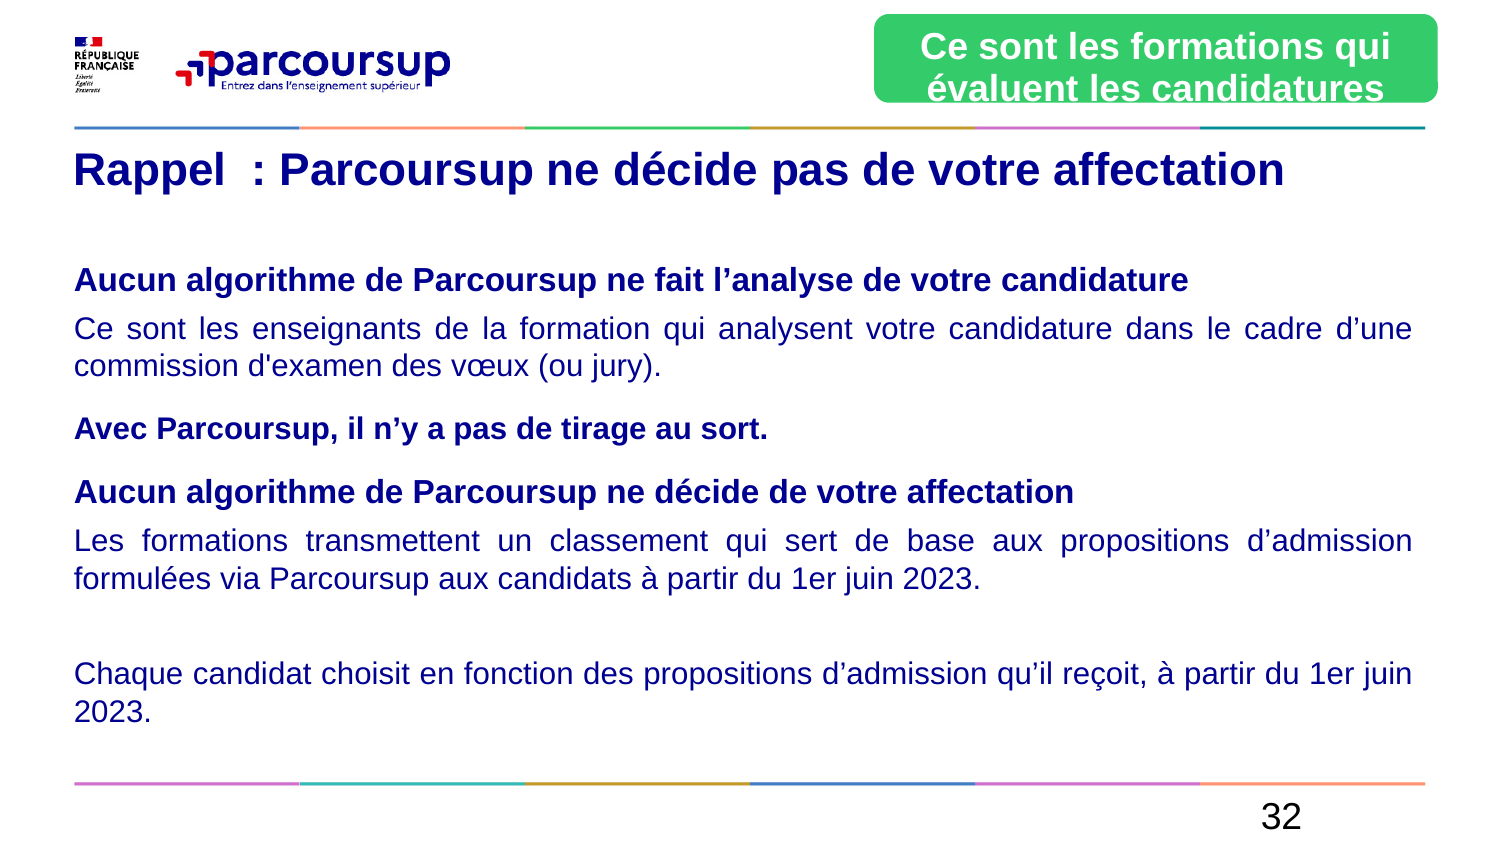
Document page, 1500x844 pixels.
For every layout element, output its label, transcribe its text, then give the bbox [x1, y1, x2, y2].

list Aucun algorithme de Parcoursup ne fait l’analyse de votre candidature Ce sont les enseignants de la formation qui analysent votre candidature dans le cadre d’une commission d'examen des vœux (ou jury). Avec Parcoursup, il n’y a pas de tirage au sort. Aucun algorithme de Parcoursup ne décide de votre affectation Les formations transmettent un classement qui sert de base aux propositions d’admission formulées via Parcoursup aux candidats à partir du 1er juin 2023. Chaque candidat choisit en fonction des propositions d’admission qu’il reçoit, à partir du 1er juin 2023. [59, 227, 1441, 768]
title Rappel : Parcoursup ne décide pas de votre affectation [59, 138, 1441, 227]
text_box Ce sont les formations qui évaluent les candidatures [874, 14, 1438, 103]
text_box [1246, 784, 1438, 844]
